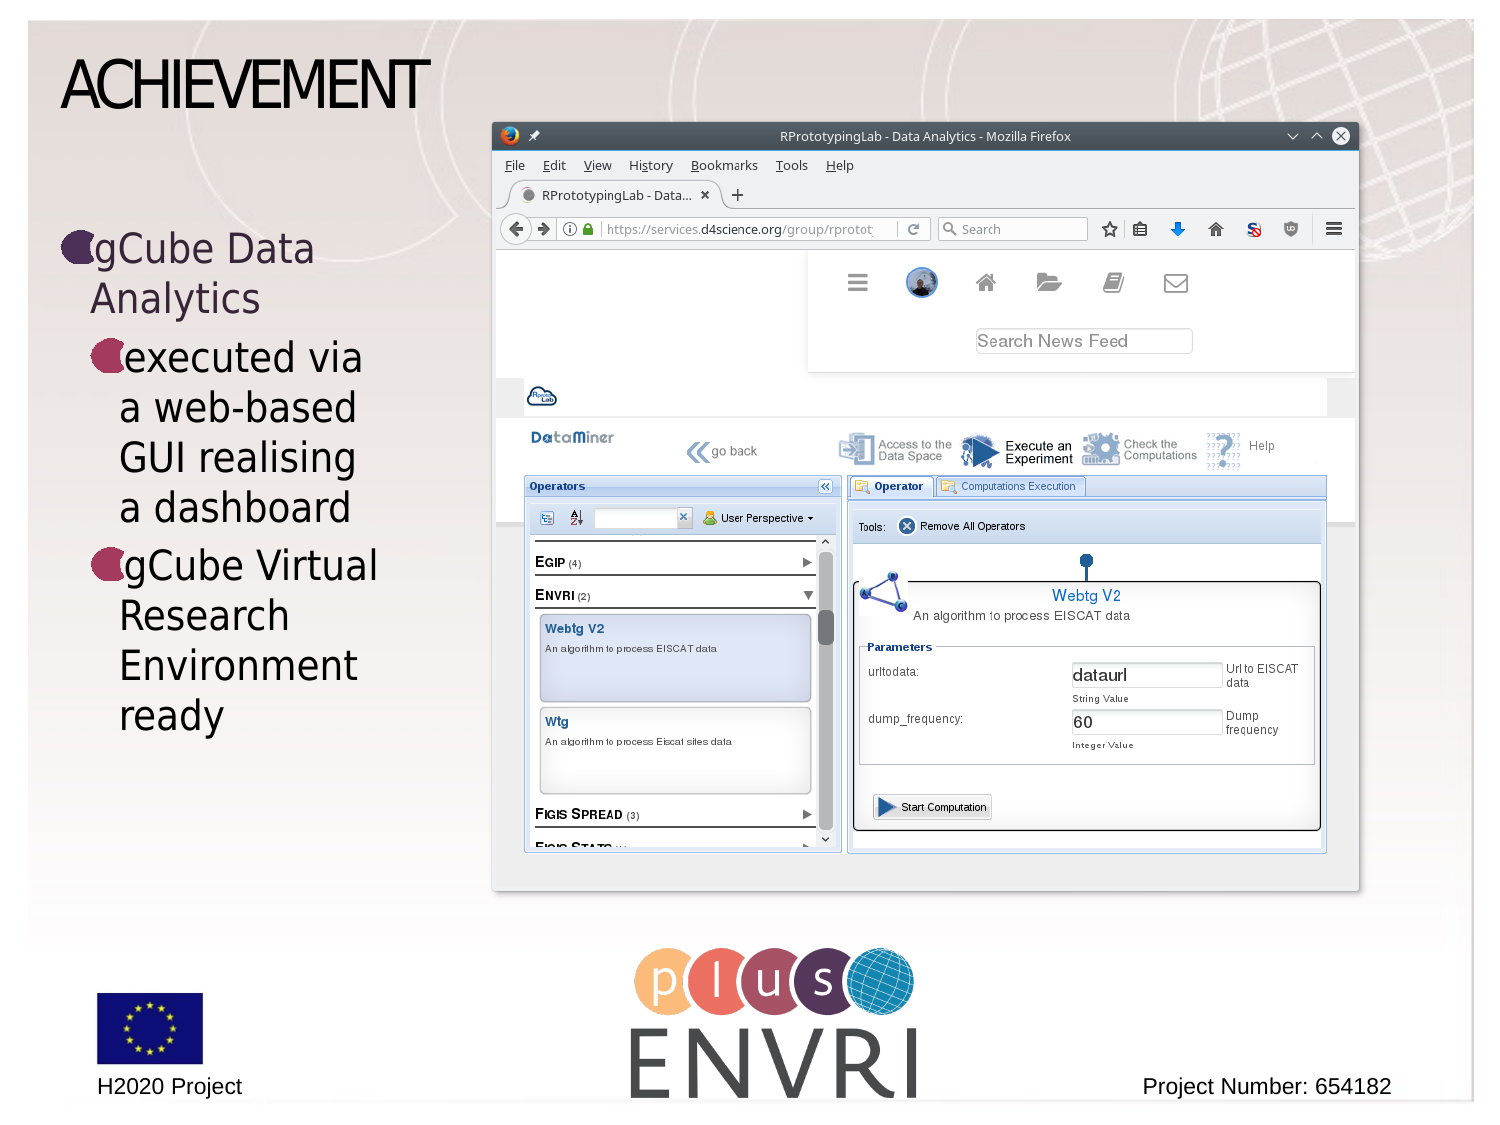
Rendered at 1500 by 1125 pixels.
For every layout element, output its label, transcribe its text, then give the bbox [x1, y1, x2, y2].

list gCube Data Analytics executed via a web-based GUI realising a dashboard gCube Virtual Research Environment ready [45, 214, 406, 901]
picture [28, 19, 1474, 1106]
title Achievement [45, 59, 1452, 198]
